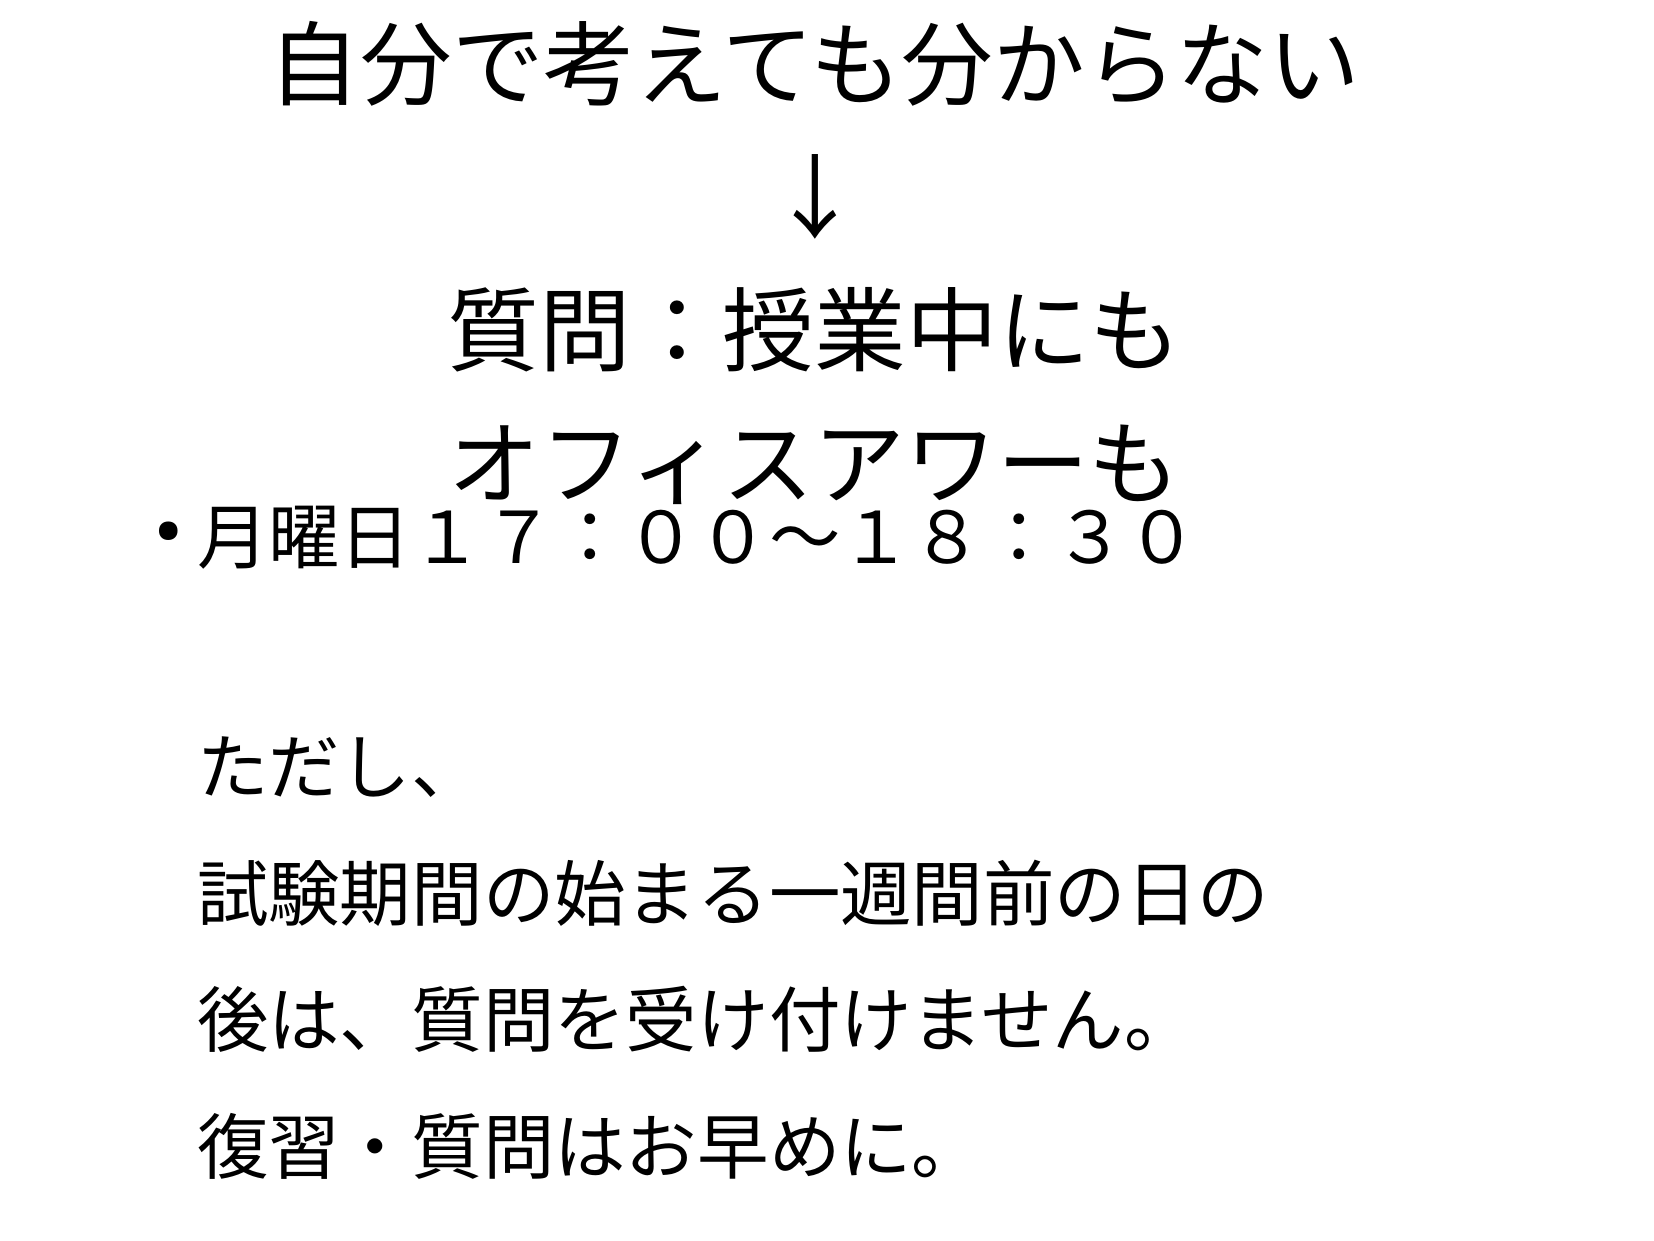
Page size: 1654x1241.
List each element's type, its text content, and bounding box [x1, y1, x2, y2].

list 月曜日１７：００～１８：３０ ただし、 試験期間の始まる一週間前の日の 後は、質問を受け付けません。 復習・質問はお早めに。 [141, 480, 1597, 1201]
title 自分で考えても分からない ↓ 質問：授業中にも オフィスアワーも [70, 34, 1559, 481]
